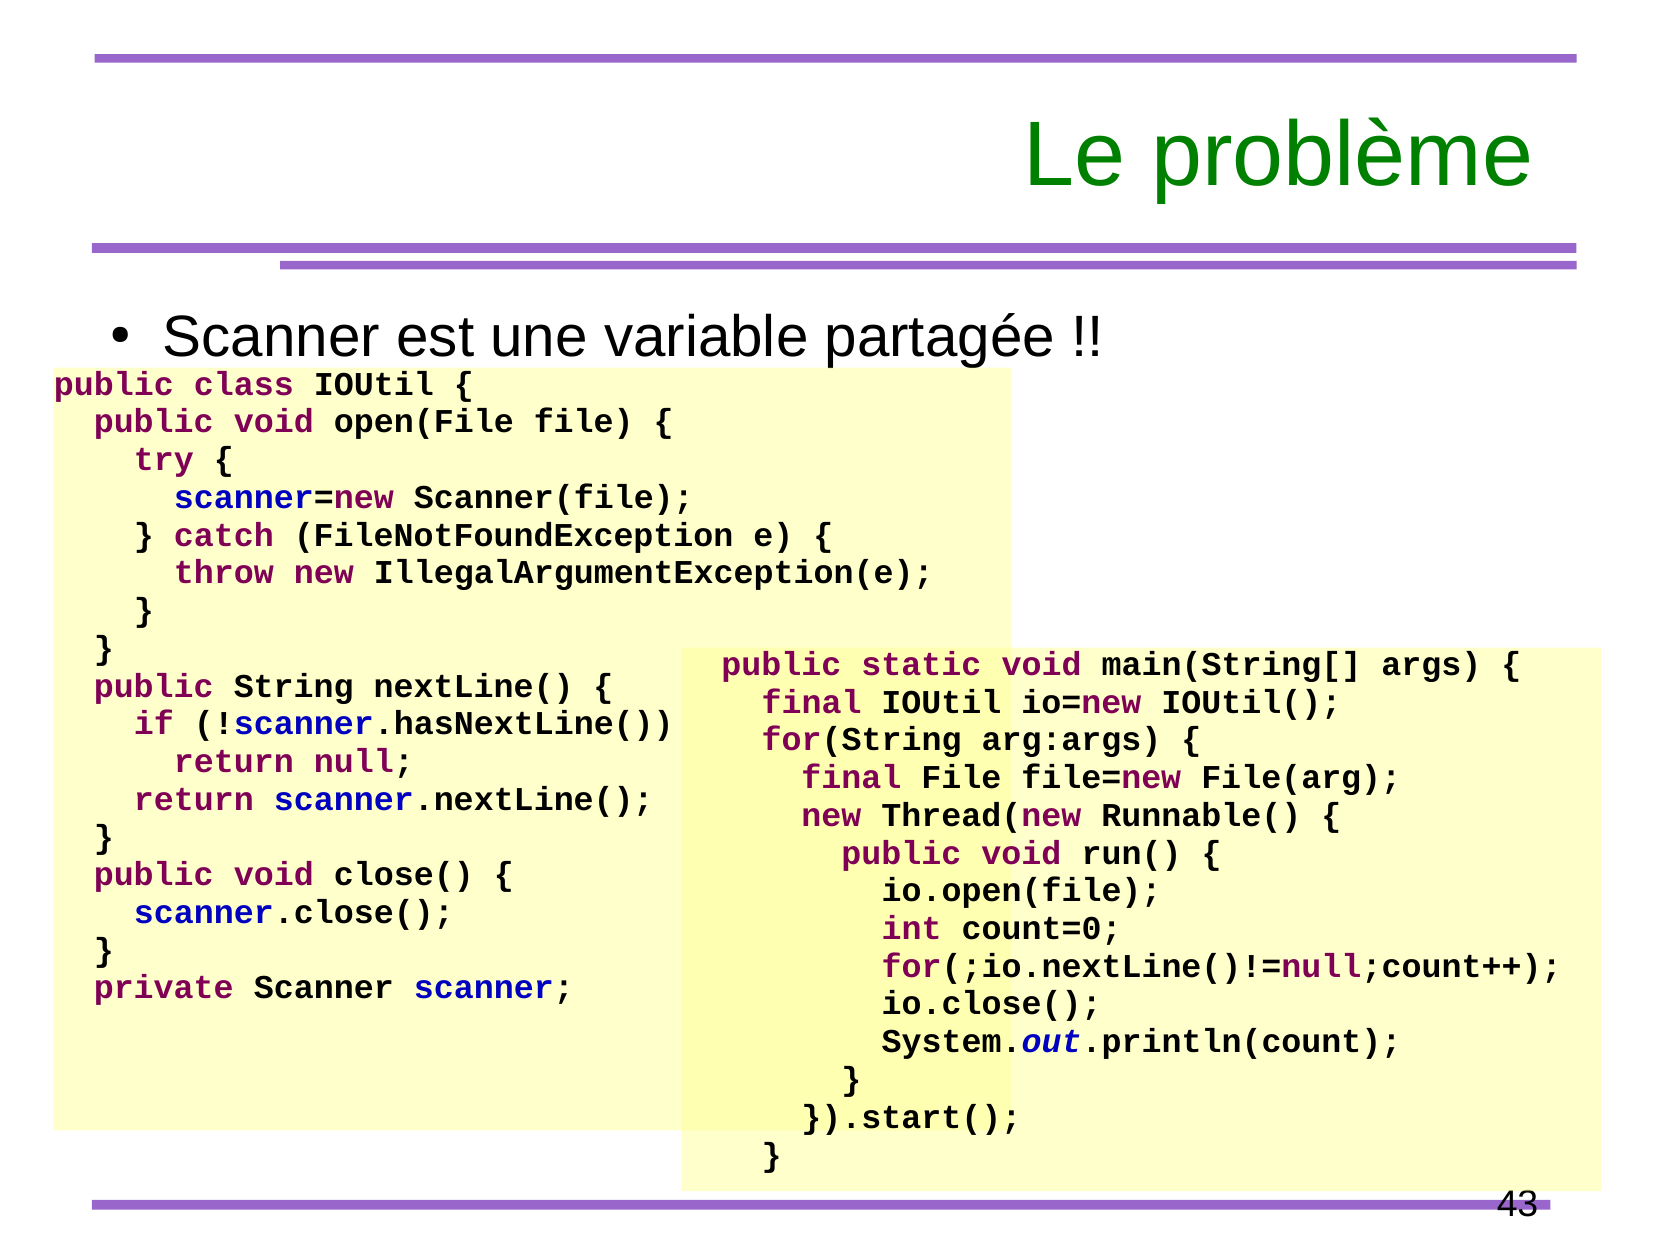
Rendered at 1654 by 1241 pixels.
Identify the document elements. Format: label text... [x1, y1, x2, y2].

list Scanner est une variable partagée !! [92, 303, 1563, 382]
title Le problème [121, 49, 1534, 257]
text_box public static void main(String[] args) { final IOUtil io=new IOUtil(); for(String arg:args) { final File file=new File(arg); new Thread(new Runnable() { public void run() { io.open(file); int count=0; for(;io.nextLine()!=null;count++); io.close(); System.out.println(count); } }).start(); } } [681, 647, 1602, 1192]
text_box public class IOUtil { public void open(File file) { try { scanner=new Scanner(file); } catch (FileNotFoundException e) { throw new IllegalArgumentException(e); } } public String nextLine() { if (!scanner.hasNextLine()) return null; return scanner.nextLine(); } public void close() { scanner.close(); } private Scanner scanner; [53, 367, 1012, 1131]
